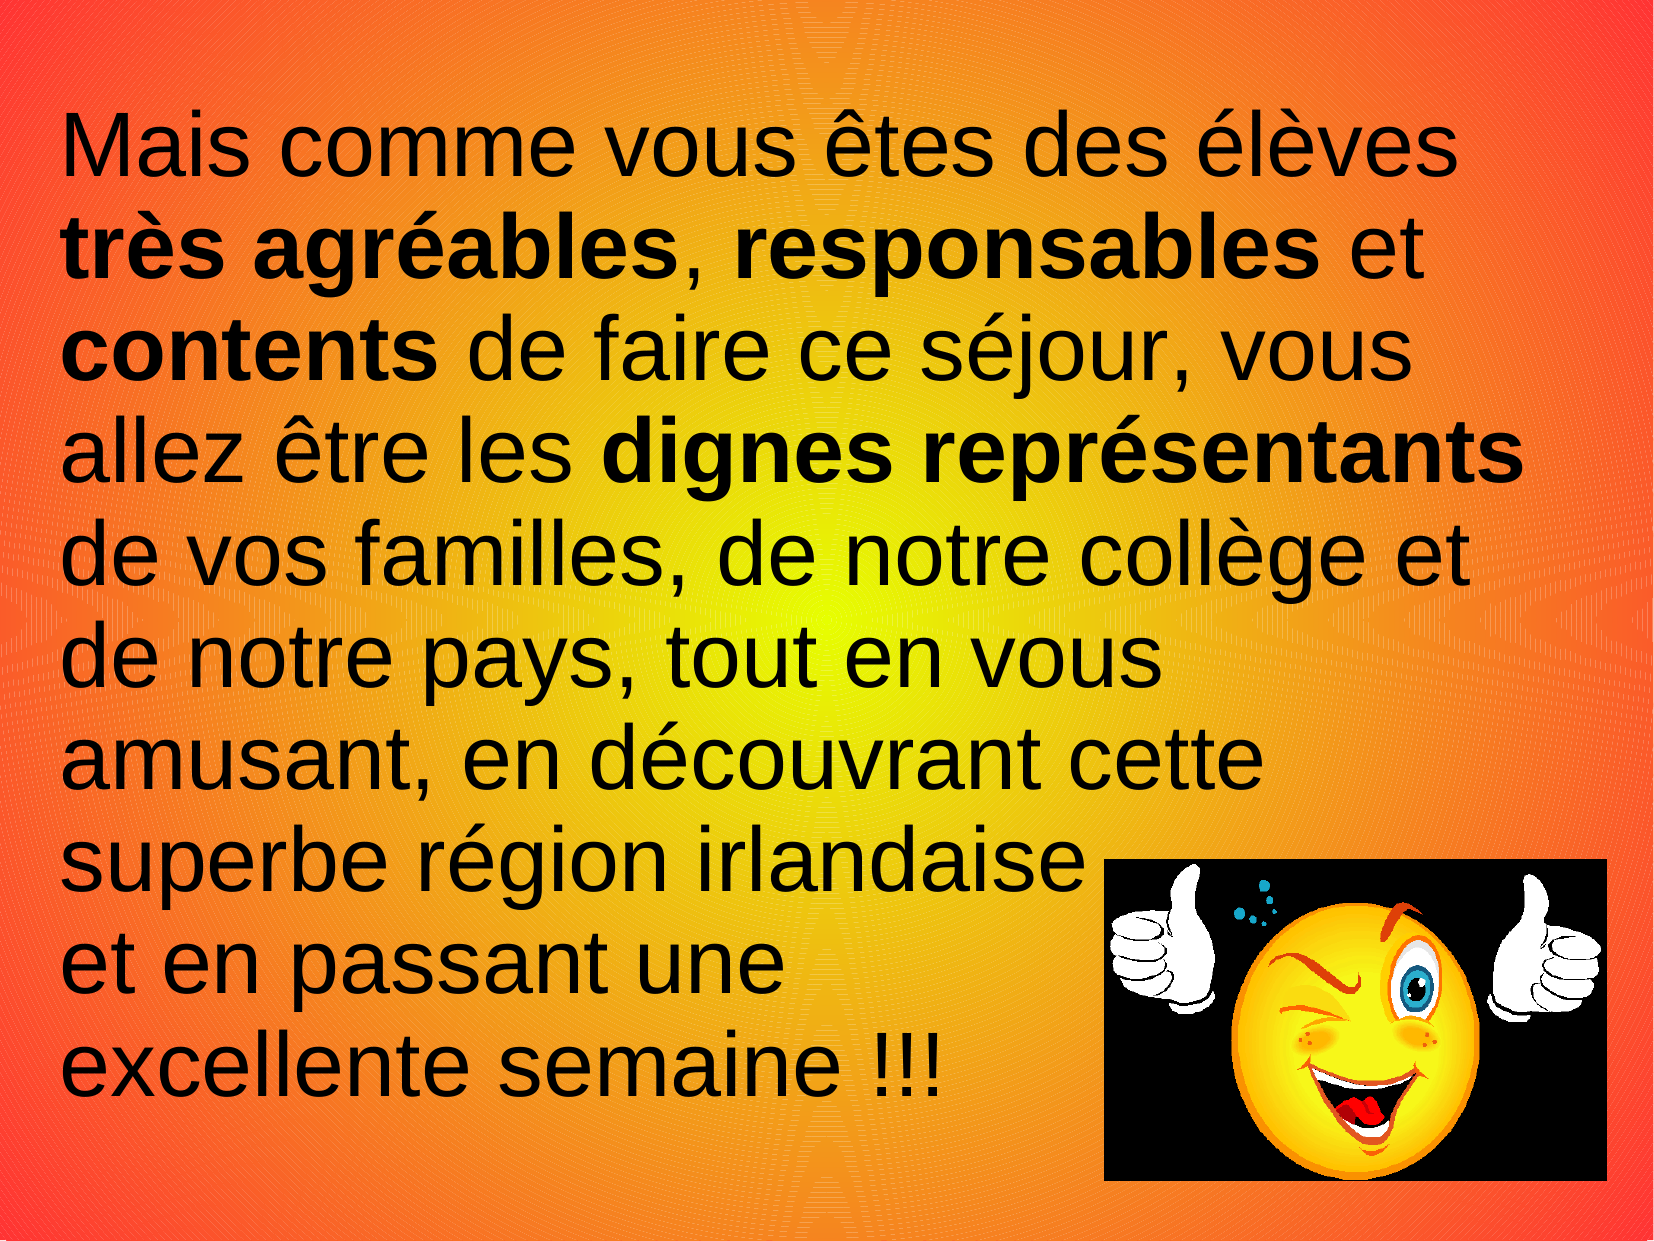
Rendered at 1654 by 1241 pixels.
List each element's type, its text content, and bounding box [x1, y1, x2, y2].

picture [1104, 859, 1607, 1181]
title Mais comme vous êtes des élèves très agréables, responsables et contents de faire ce séjour, vous allez être les dignes représentants de vos familles, de notre collège et de notre pays, tout en vous amusant, en découvrant cette superbe région irlandaise et en passant une excellente semaine !!! [59, 0, 1548, 1205]
